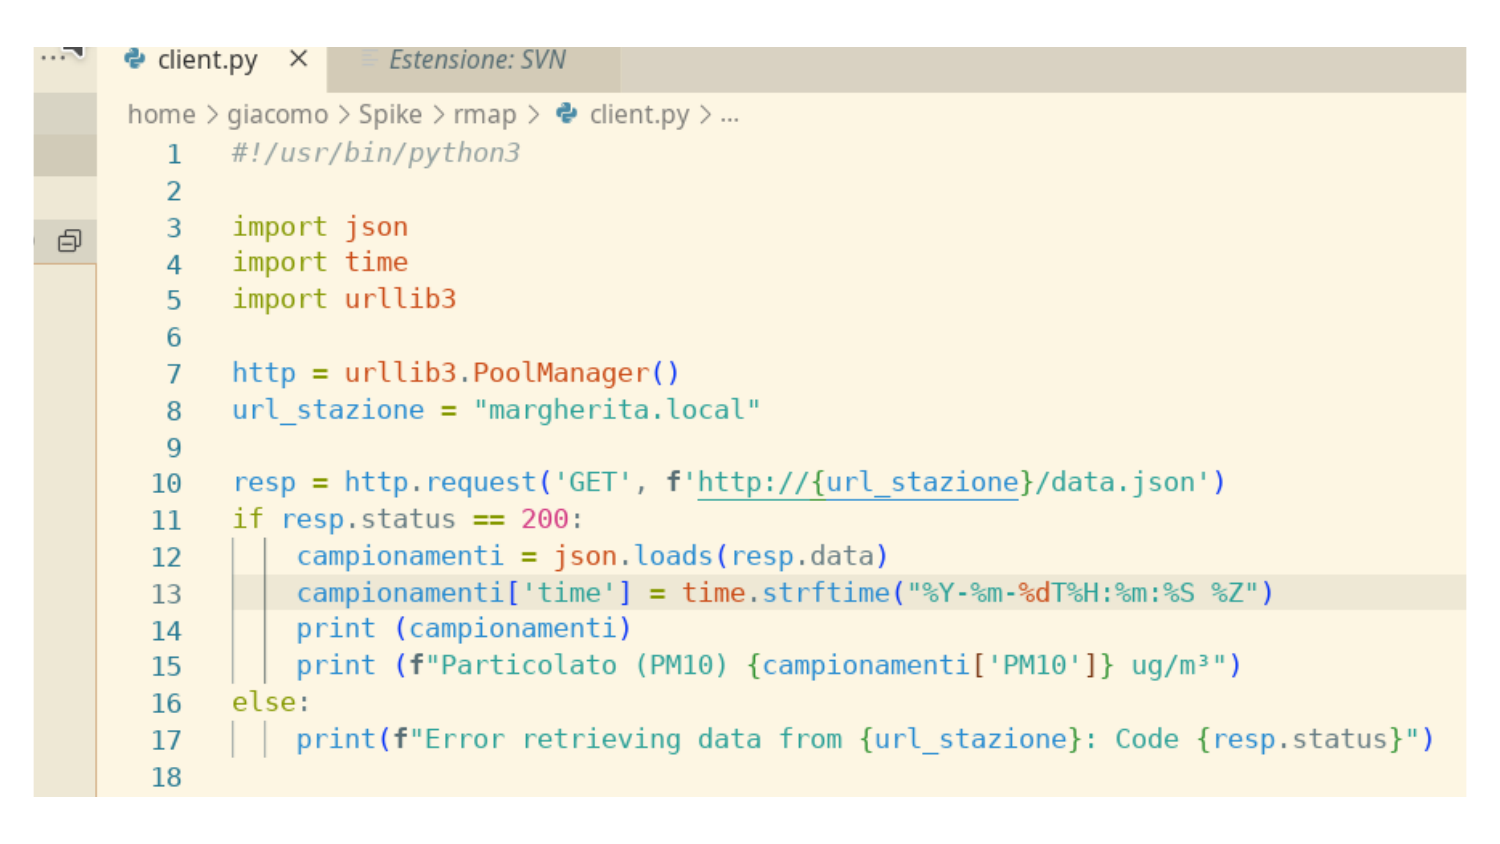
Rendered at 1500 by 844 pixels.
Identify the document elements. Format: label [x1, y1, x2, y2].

picture [33, 47, 1467, 797]
